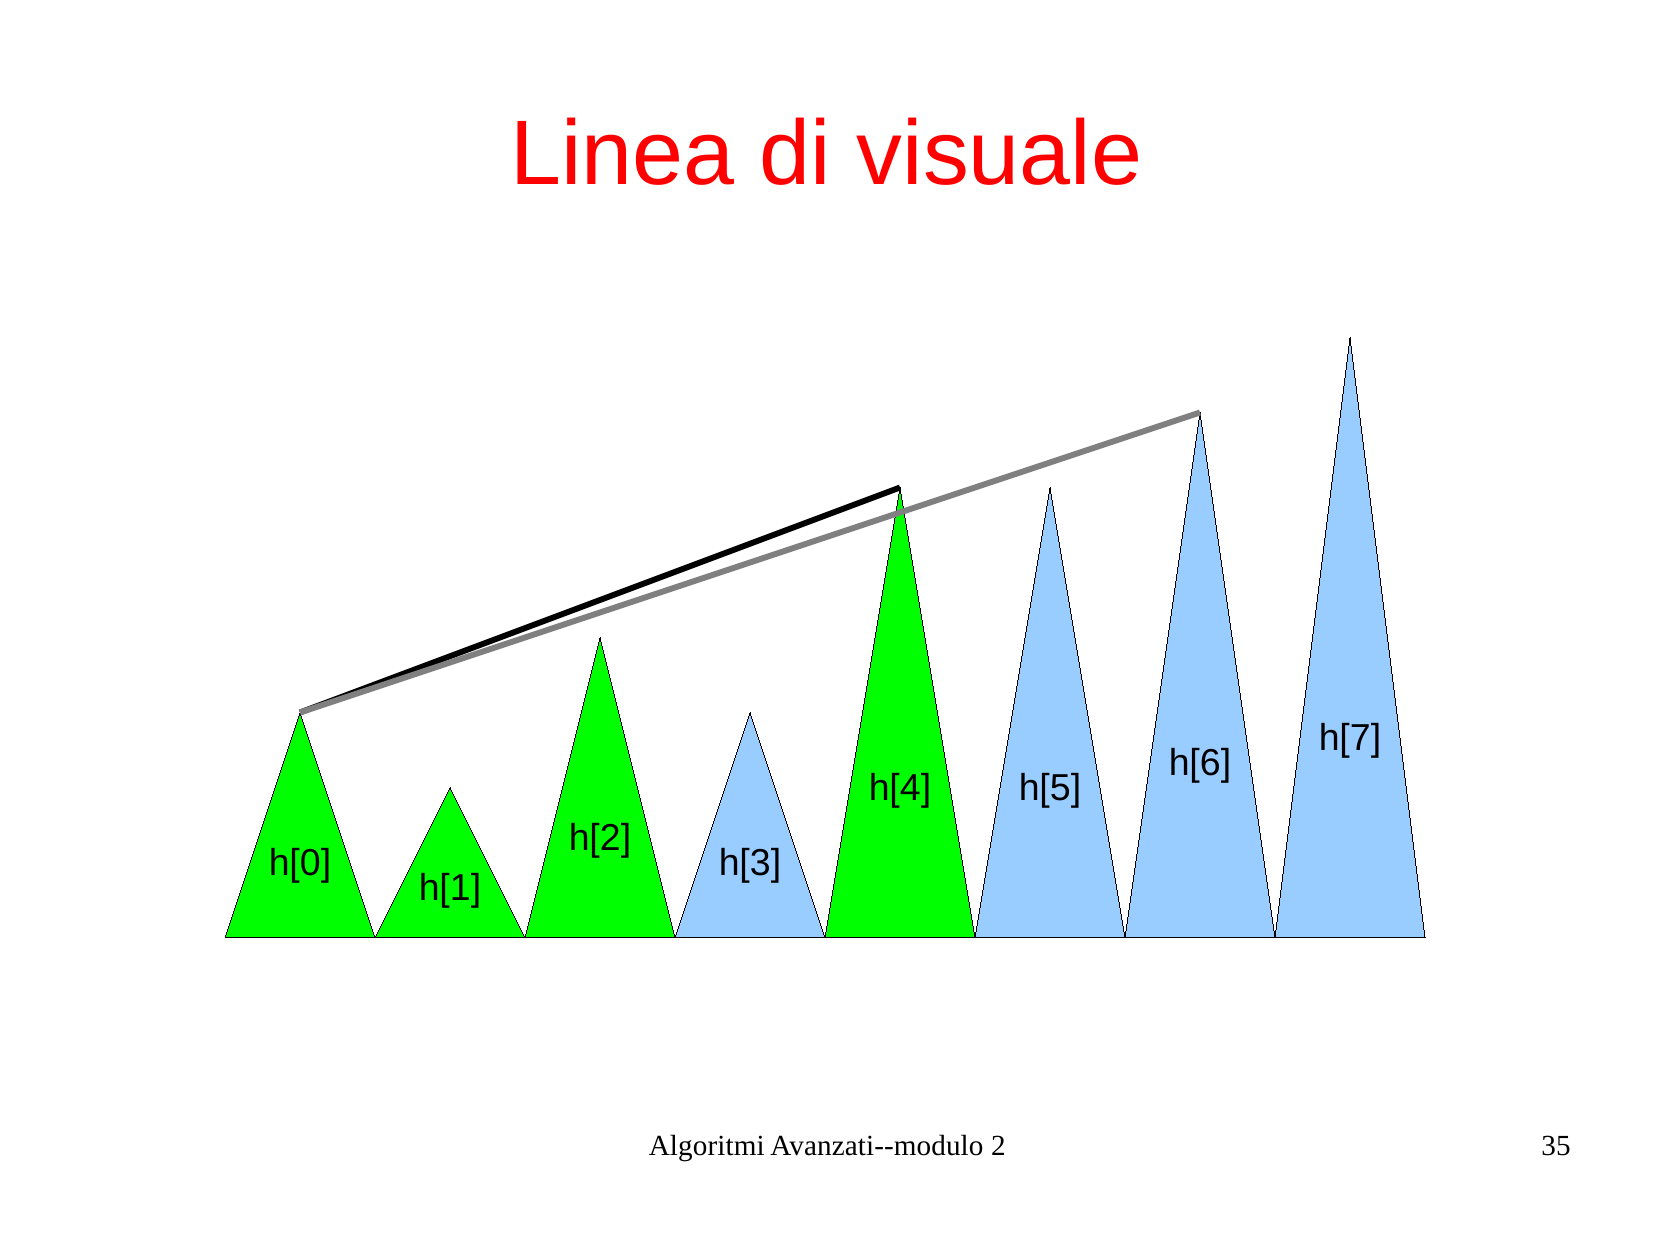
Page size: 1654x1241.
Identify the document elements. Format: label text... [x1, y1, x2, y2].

text_box h[2] [525, 637, 675, 938]
text_box h[6] [1125, 416, 1275, 938]
text_box h[3] [675, 712, 825, 938]
text_box h[1] [375, 787, 526, 938]
text_box h[0] [225, 713, 376, 938]
text_box h[5] [975, 487, 1125, 938]
title Linea di visuale [82, 49, 1571, 257]
text_box h[4] [896, 491, 904, 510]
text_box h[4] [825, 515, 975, 938]
text_box h[7] [1275, 337, 1426, 938]
